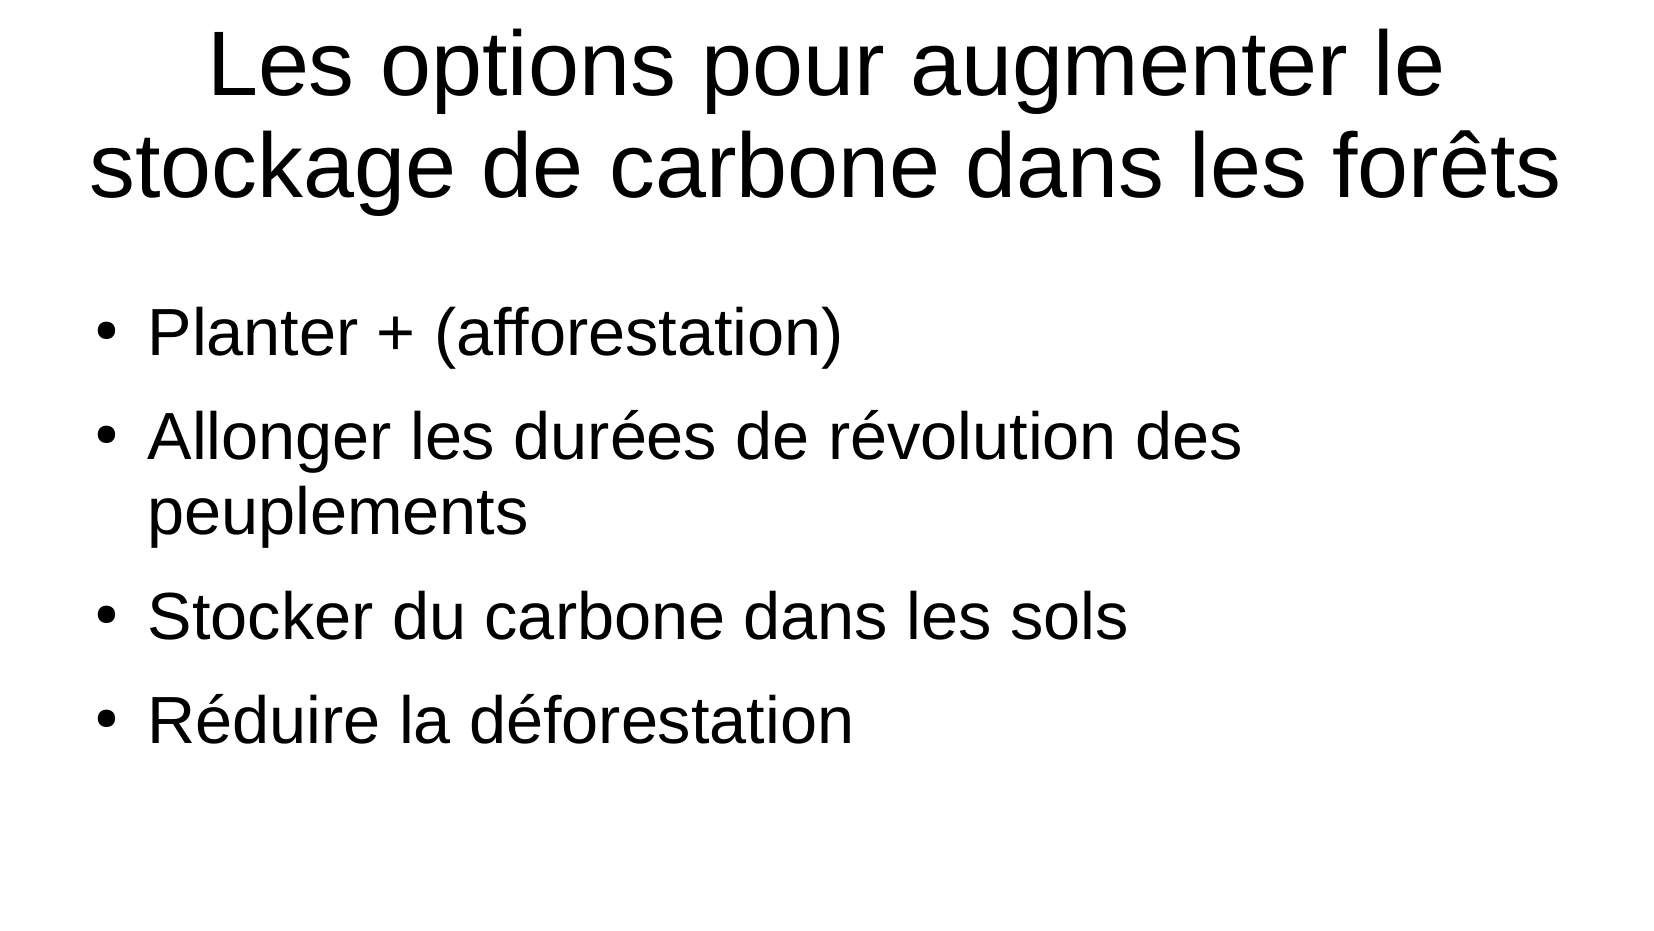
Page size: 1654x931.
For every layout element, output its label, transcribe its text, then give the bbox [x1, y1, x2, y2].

list Planter + (afforestation) Allonger les durées de révolution des peuplements Stocker du carbone dans les sols Réduire la déforestation [76, 295, 1565, 835]
title Les options pour augmenter le stockage de carbone dans les forêts [82, 12, 1571, 218]
